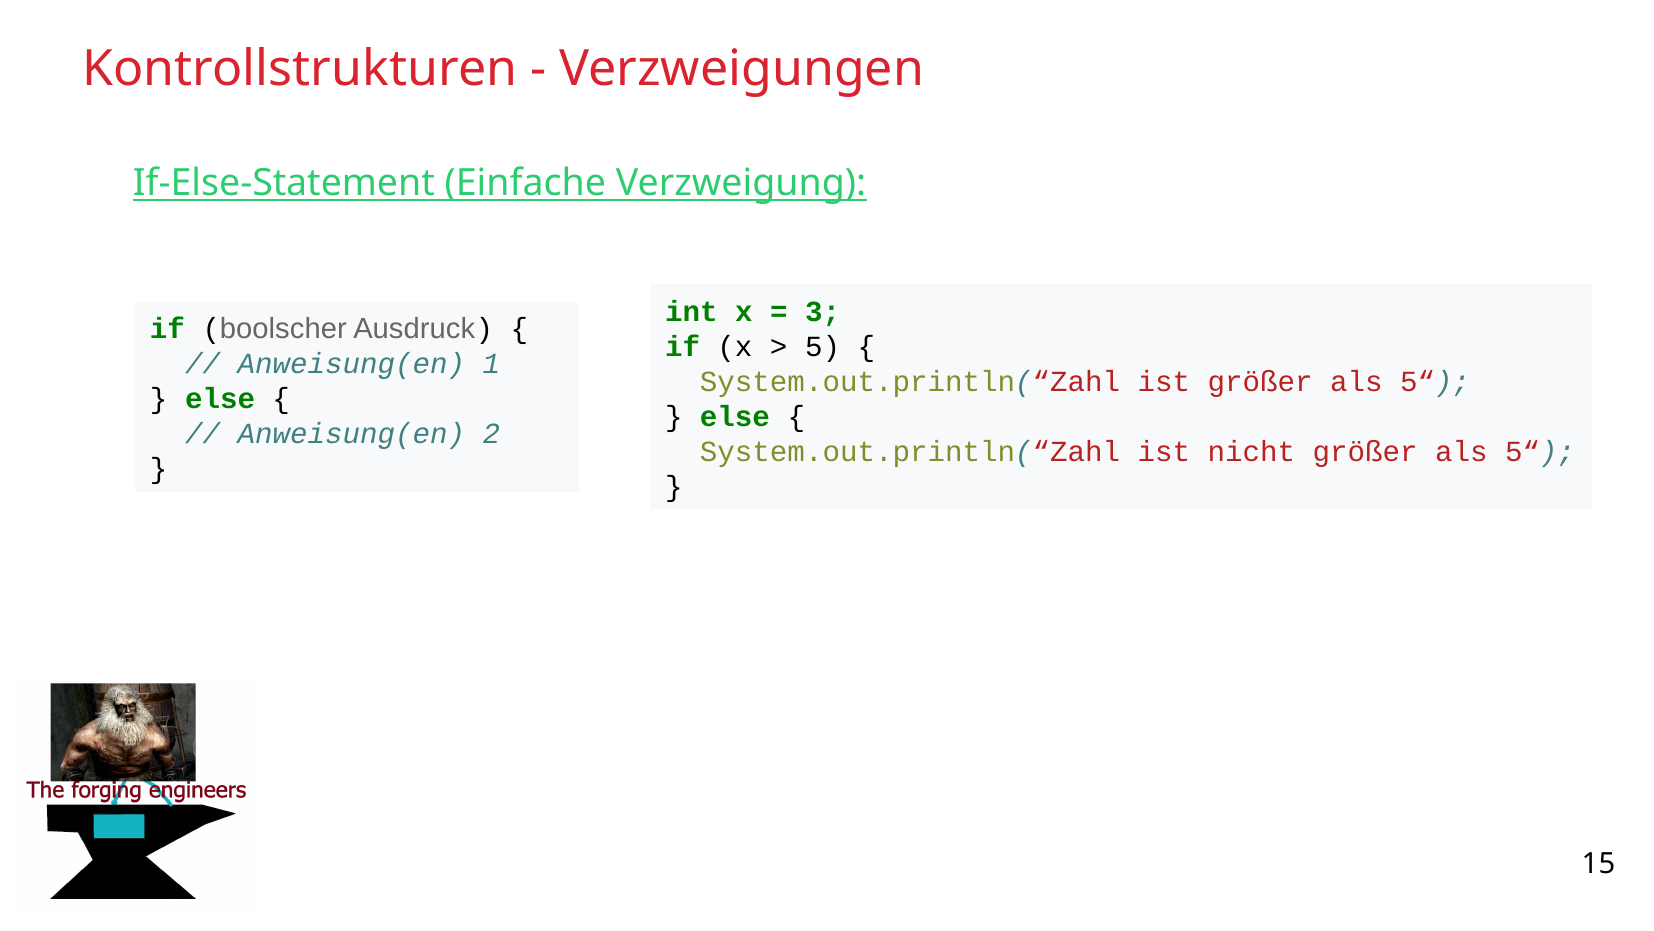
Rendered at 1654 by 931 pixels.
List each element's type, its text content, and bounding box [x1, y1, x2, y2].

text_box If-Else-Statement (Einfache Verzweigung): [118, 148, 862, 208]
text_box if (boolscher Ausdruck) { // Anweisung(en) 1 } else { // Anweisung(en) 2 } [135, 302, 579, 492]
picture [17, 679, 254, 916]
text_box int x = 3; if (x > 5) { System.out.println(“Zahl ist größer als 5“); } else { System.out.println(“Zahl ist nicht größer als 5“); } [650, 284, 1592, 509]
title Kontrollstrukturen - Verzweigungen [82, 37, 1571, 95]
